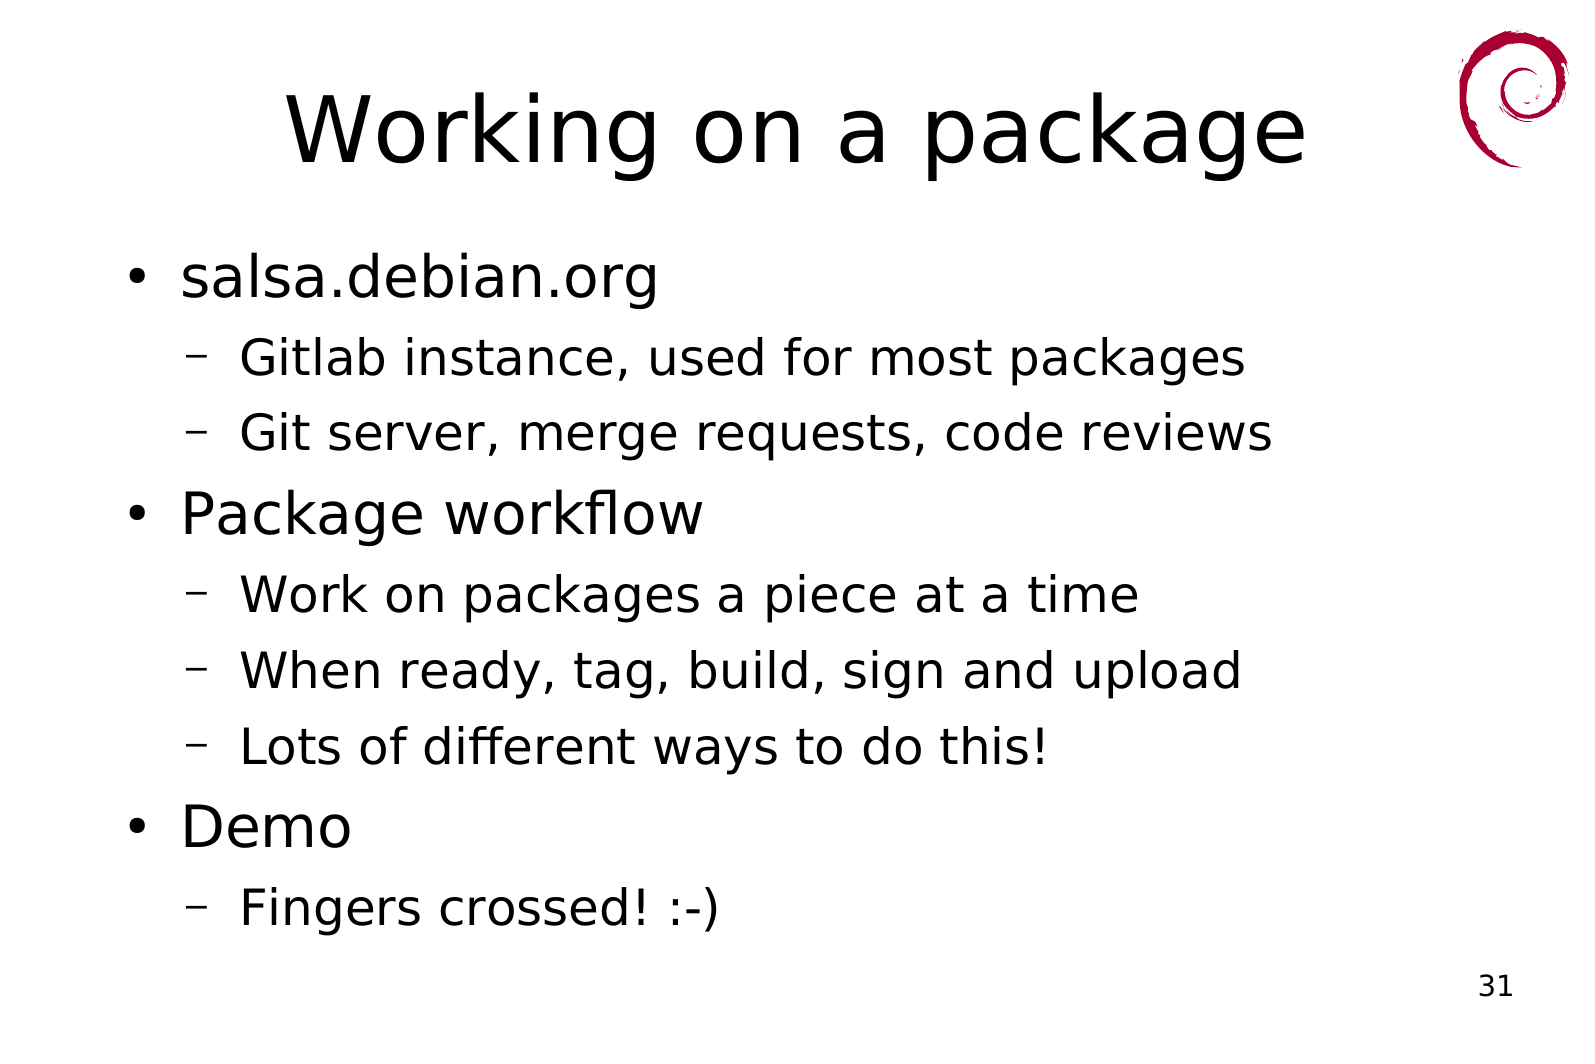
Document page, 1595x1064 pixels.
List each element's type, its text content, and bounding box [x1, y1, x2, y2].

title Working on a package [79, 42, 1515, 220]
list salsa.debian.org Gitlab instance, used for most packages Git server, merge requests, code reviews Package workflow Work on packages a piece at a time When ready, tag, build, sign and upload Lots of different ways to do this! Demo Fingers crossed! :-) [79, 243, 1515, 938]
